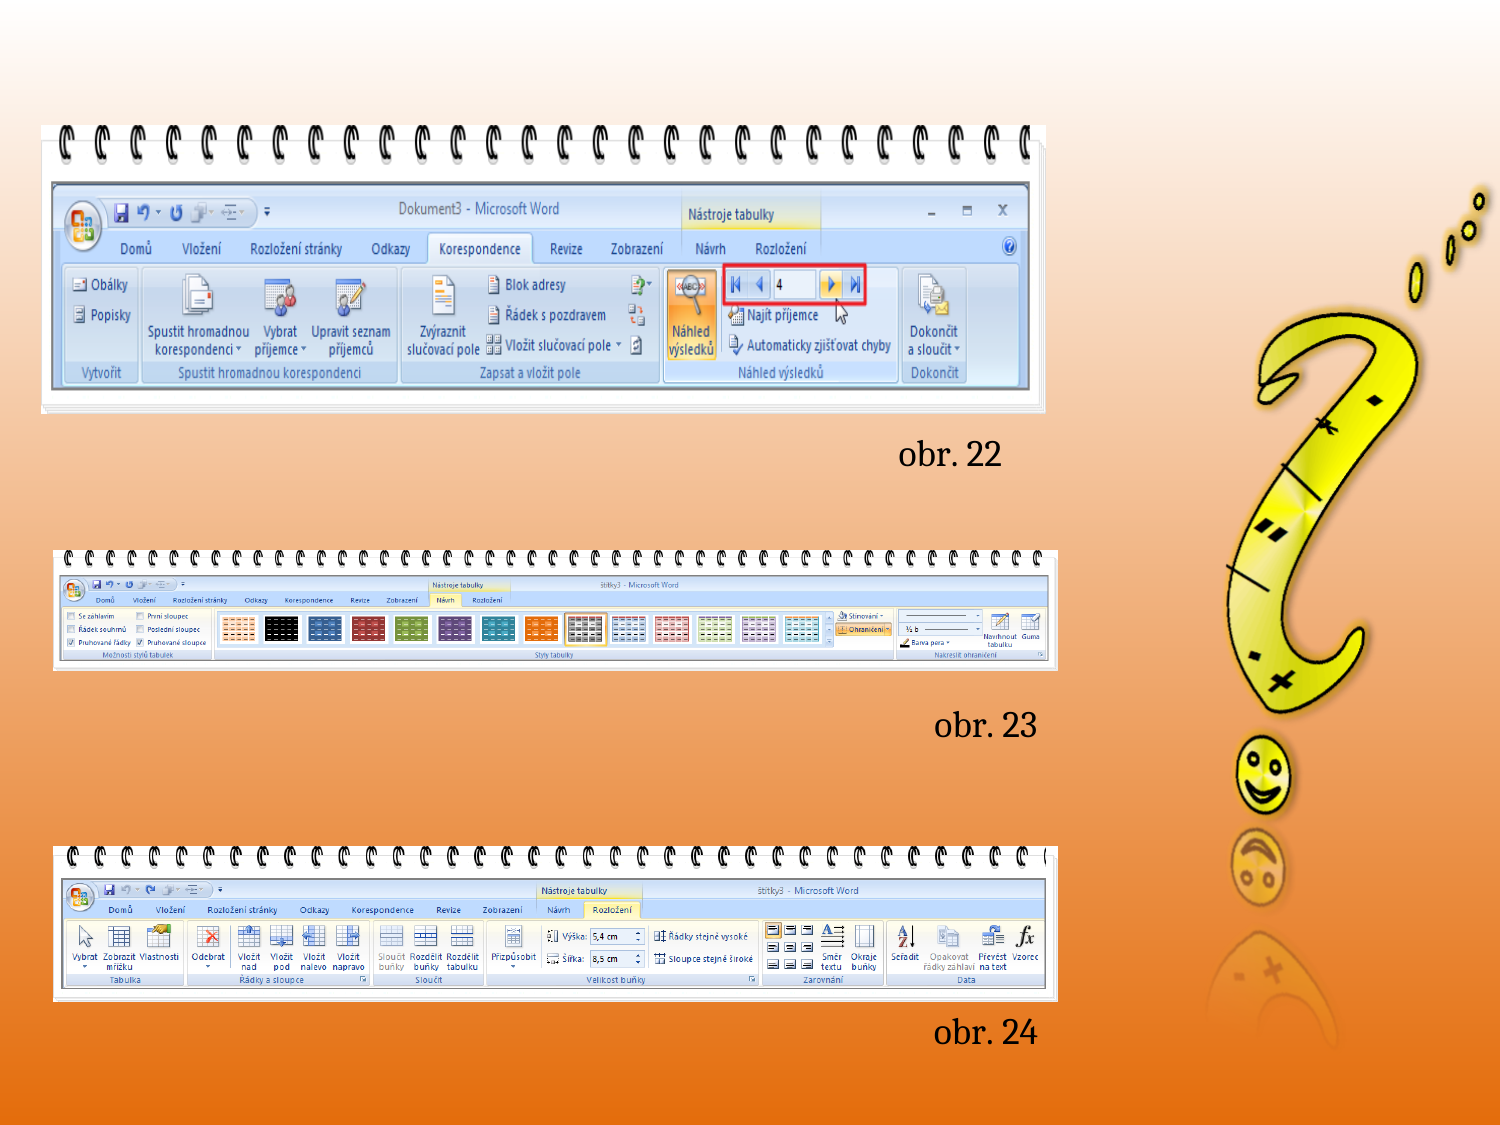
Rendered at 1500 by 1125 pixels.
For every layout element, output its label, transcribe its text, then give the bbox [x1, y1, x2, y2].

text_box obr. 22 [883, 420, 1018, 482]
text_box obr. 23 [919, 692, 1053, 753]
picture [1171, 160, 1500, 1125]
picture [41, 125, 1046, 414]
text_box obr. 24 [919, 999, 1054, 1060]
picture [53, 550, 1058, 671]
picture [53, 846, 1058, 1002]
